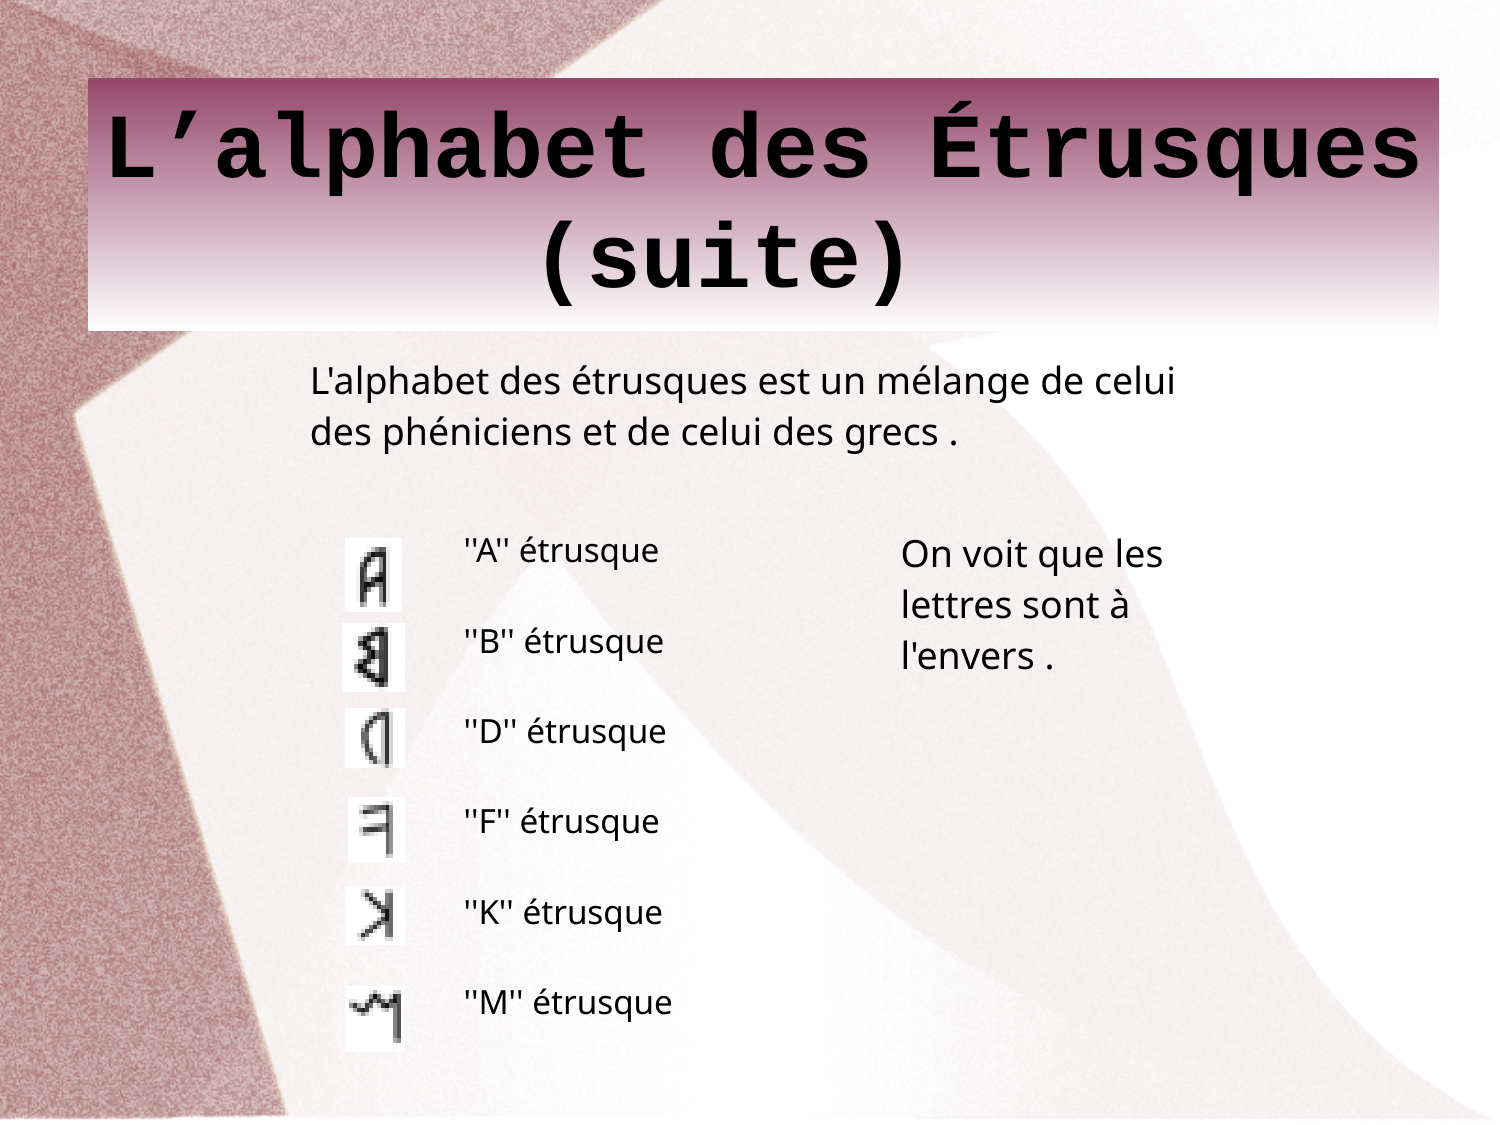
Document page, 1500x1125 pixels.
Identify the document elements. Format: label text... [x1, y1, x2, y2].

text_box ''A'' étrusque ''B'' étrusque ''D'' étrusque ''F'' étrusque ''K'' étrusque ''M'' étrusque [448, 519, 709, 1125]
title L’alphabet des Étrusques (suite) [88, 78, 1439, 331]
text_box On voit que les lettres sont à l'envers . [885, 519, 1300, 693]
text_box L'alphabet des étrusques est un mélange de celui des phéniciens et de celui des grecs . [295, 347, 1229, 468]
picture [0, 0, 1500, 1125]
